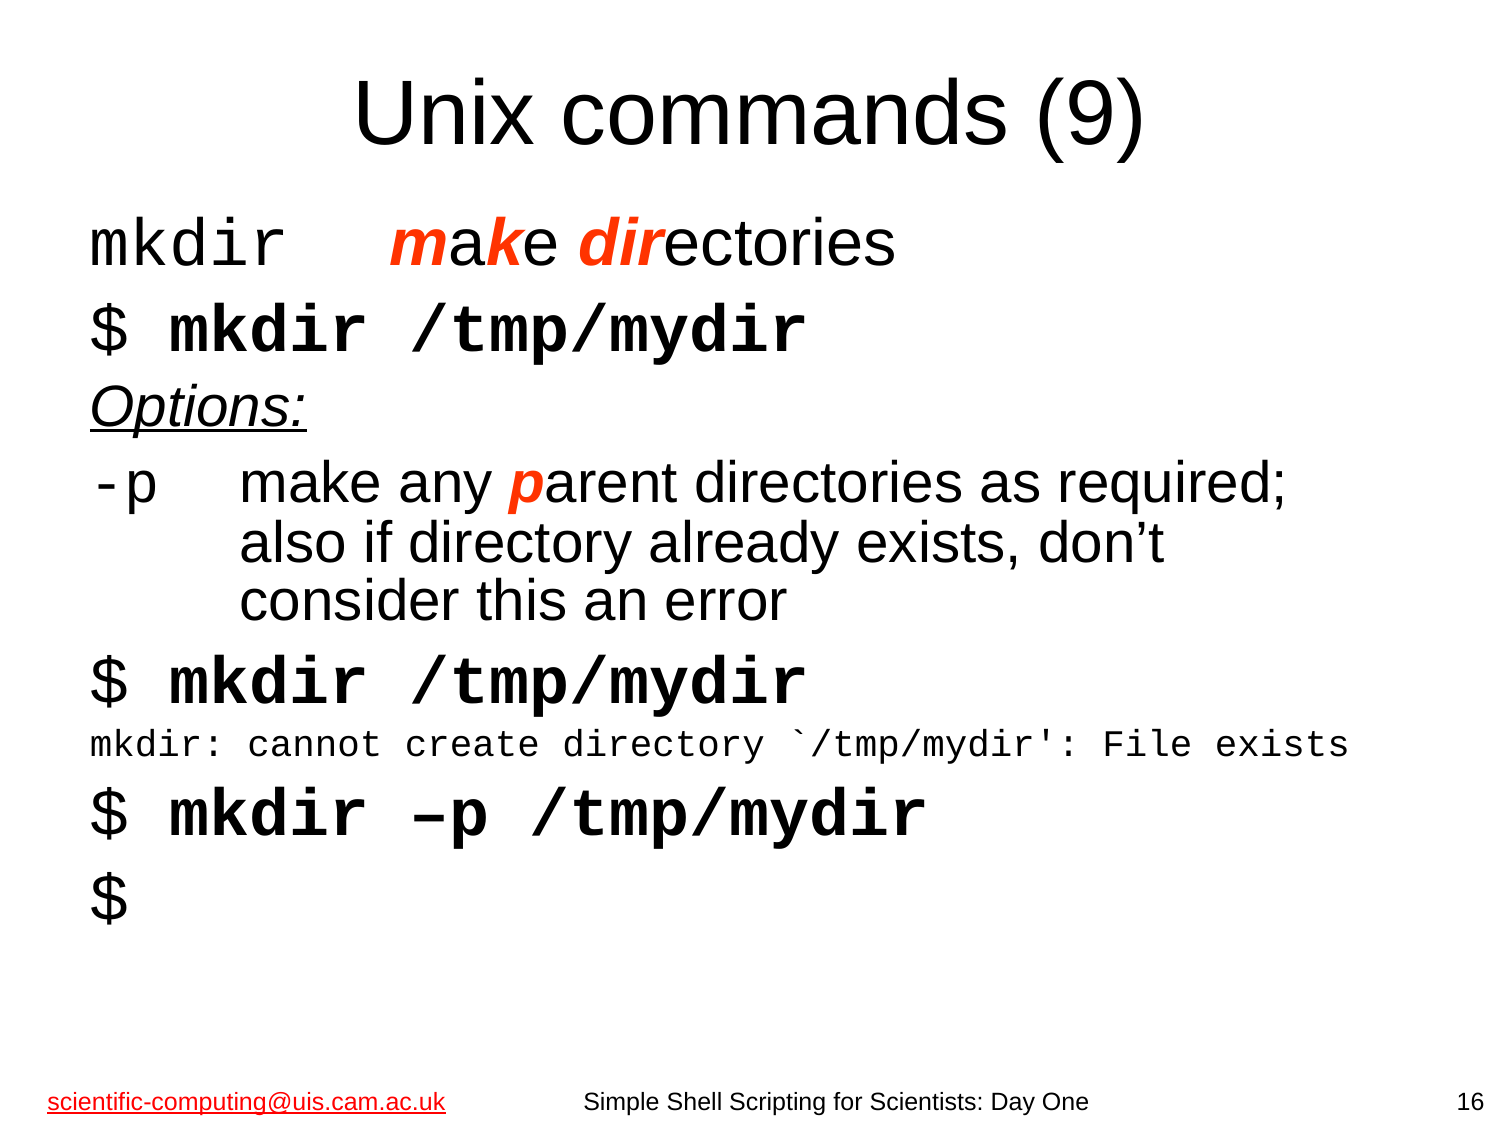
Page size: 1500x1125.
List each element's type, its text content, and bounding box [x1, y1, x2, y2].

list mkdir make directories $ mkdir /tmp/mydir Options: -p make any parent directories as required; also if directory already exists, don’t consider this an error $ mkdir /tmp/mydir mkdir: cannot create directory `/tmp/mydir': File exists $ mkdir –p /tmp/mydir $ [75, 200, 1426, 1026]
title Unix commands (9) [112, 49, 1388, 176]
